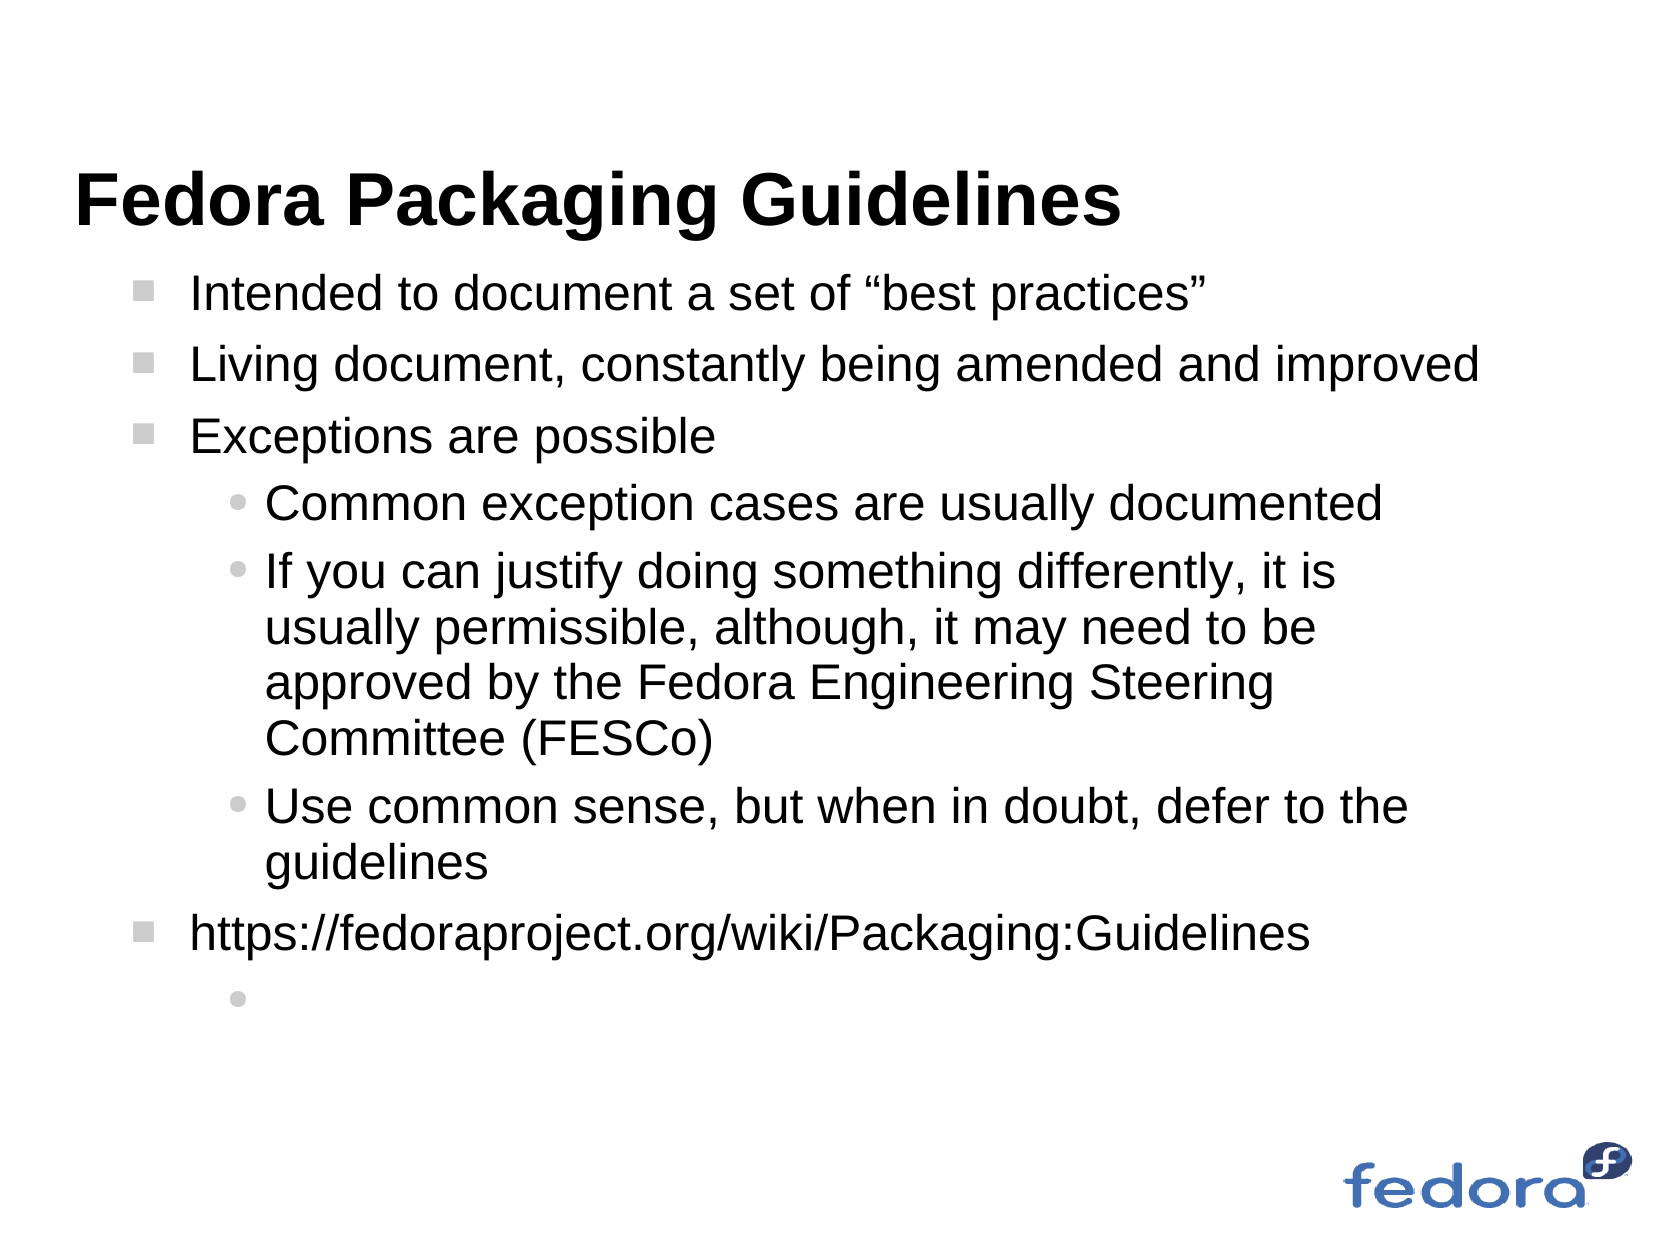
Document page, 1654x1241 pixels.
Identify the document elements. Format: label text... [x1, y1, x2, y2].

list Intended to document a set of “best practices” Living document, constantly being amended and improved Exceptions are possible Common exception cases are usually documented If you can justify doing something differently, it is usually permissible, although, it may need to be approved by the Fedora Engineering Steering Committee (FESCo) Use common sense, but when in doubt, defer to the guidelines https://fedoraproject.org/wiki/Packaging:Guidelines [77, 264, 1500, 1174]
picture [1332, 1124, 1651, 1227]
title Fedora Packaging Guidelines [74, 140, 1506, 259]
